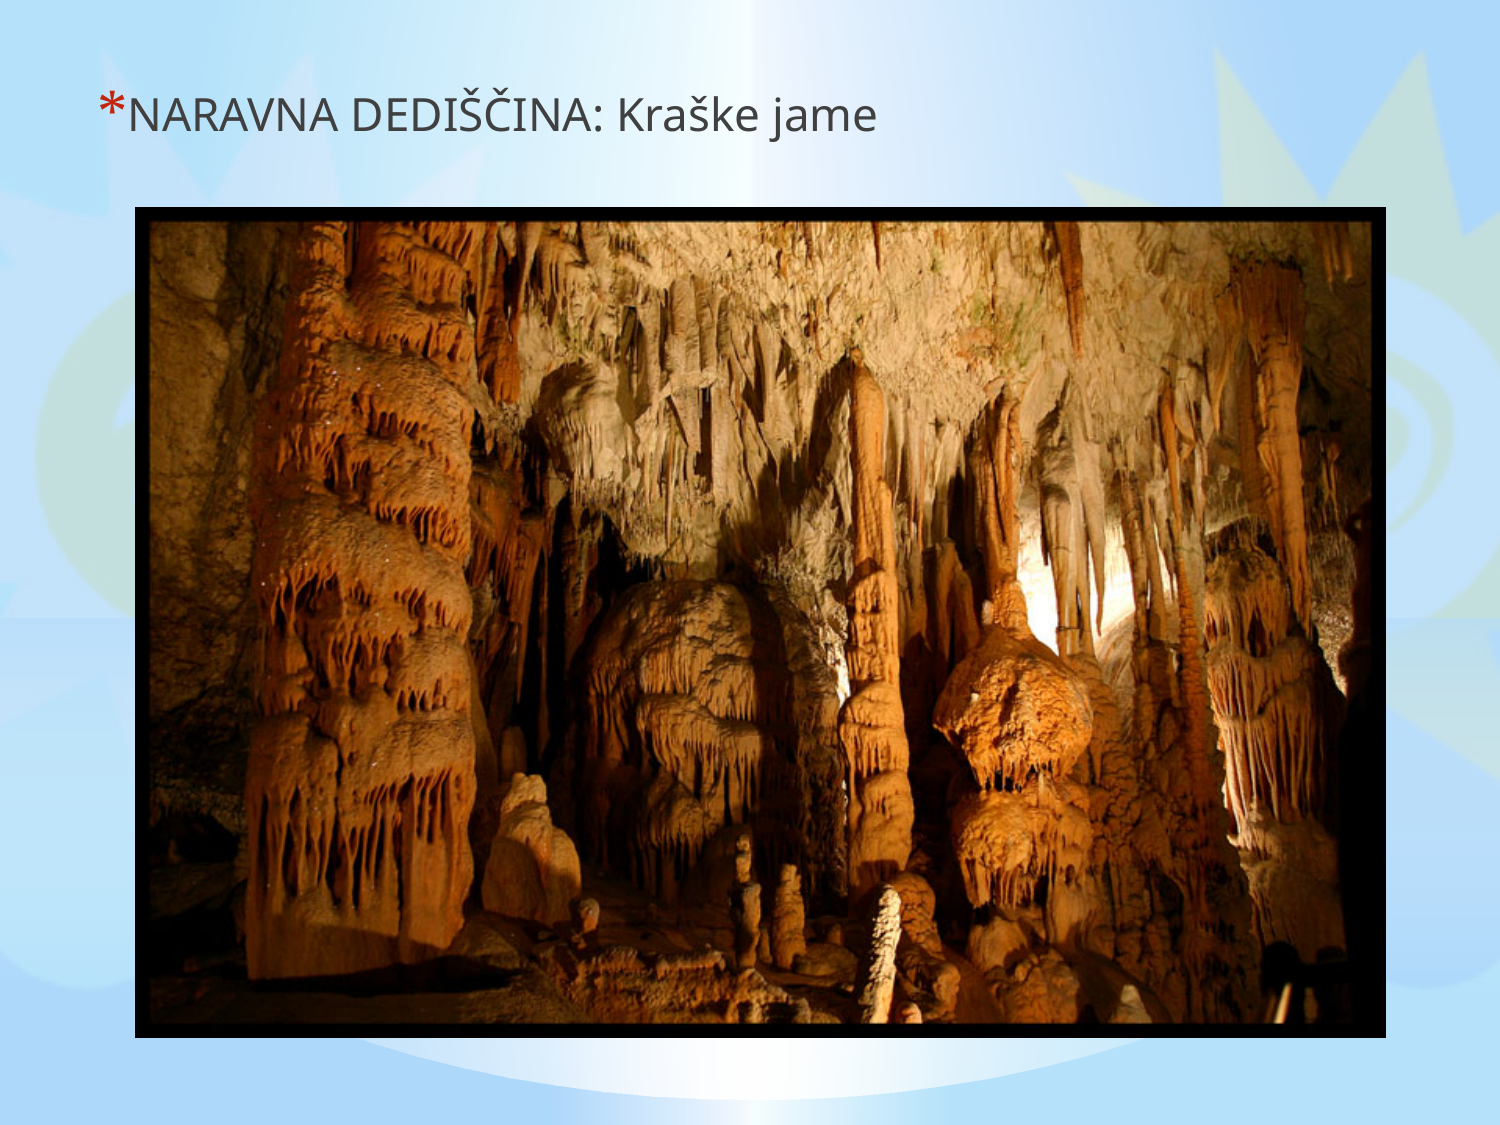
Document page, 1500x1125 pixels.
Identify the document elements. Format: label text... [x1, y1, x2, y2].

list NARAVNA DEDIŠČINA: Kraške jame [75, 78, 1425, 1071]
picture [135, 207, 1386, 1038]
